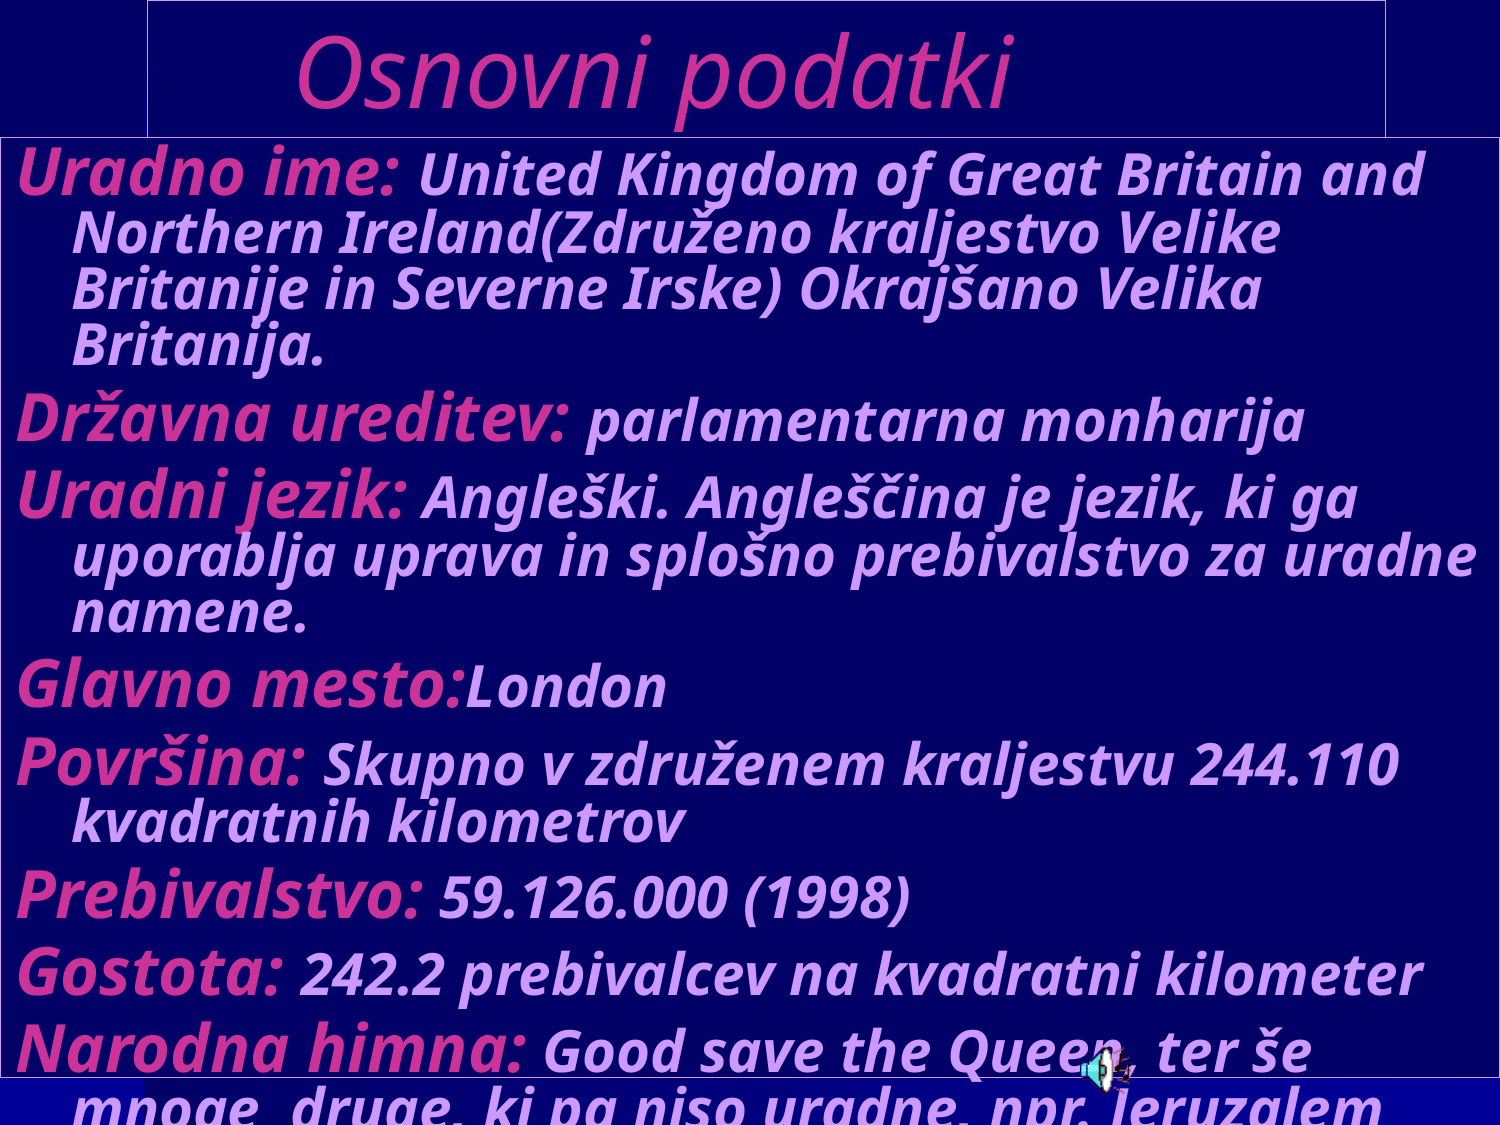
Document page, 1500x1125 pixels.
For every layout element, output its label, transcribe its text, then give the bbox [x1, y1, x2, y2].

title Osnovni podatki [147, 0, 1386, 137]
list Uradno ime: United Kingdom of Great Britain and Northern Ireland(Združeno kraljestvo Velike Britanije in Severne Irske) Okrajšano Velika Britanija. Državna ureditev: parlamentarna monharija Uradni jezik: Angleški. Angleščina je jezik, ki ga uporablja uprava in splošno prebivalstvo za uradne namene. Glavno mesto:London Površina: Skupno v združenem kraljestvu 244.110 kvadratnih kilometrov Prebivalstvo: 59.126.000 (1998) Gostota: 242.2 prebivalcev na kvadratni kilometer Narodna himna: Good save the Queen, ter še mnoge druge, ki pa niso uradne, npr. Jeruzalem [0, 137, 1500, 1078]
picture [1080, 1046, 1131, 1097]
